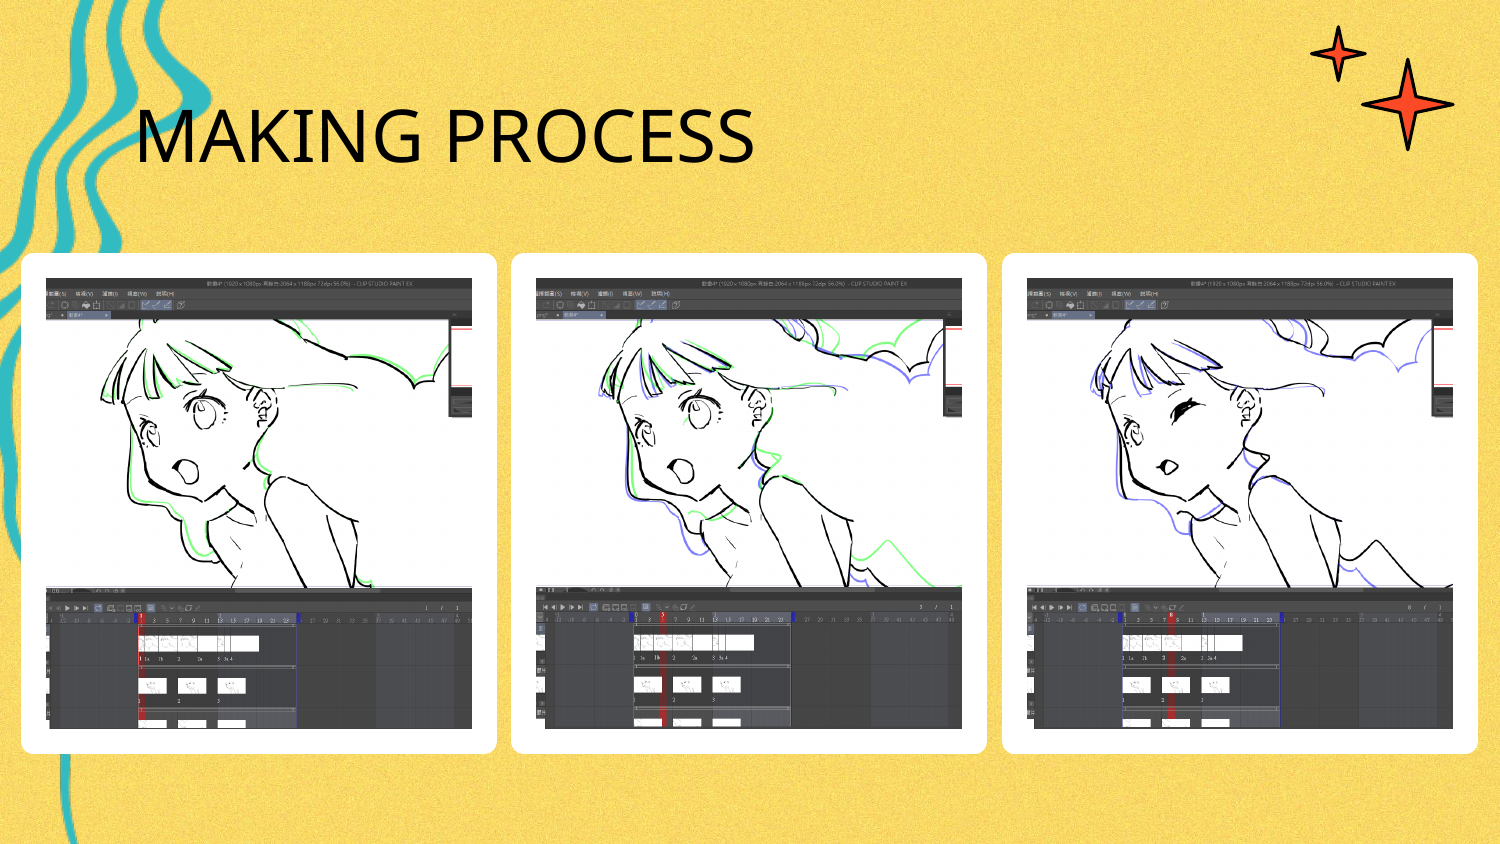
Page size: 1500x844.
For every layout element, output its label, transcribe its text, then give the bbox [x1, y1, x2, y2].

picture [0, 0, 1500, 844]
title MAKING PROCESS [118, 86, 1382, 180]
